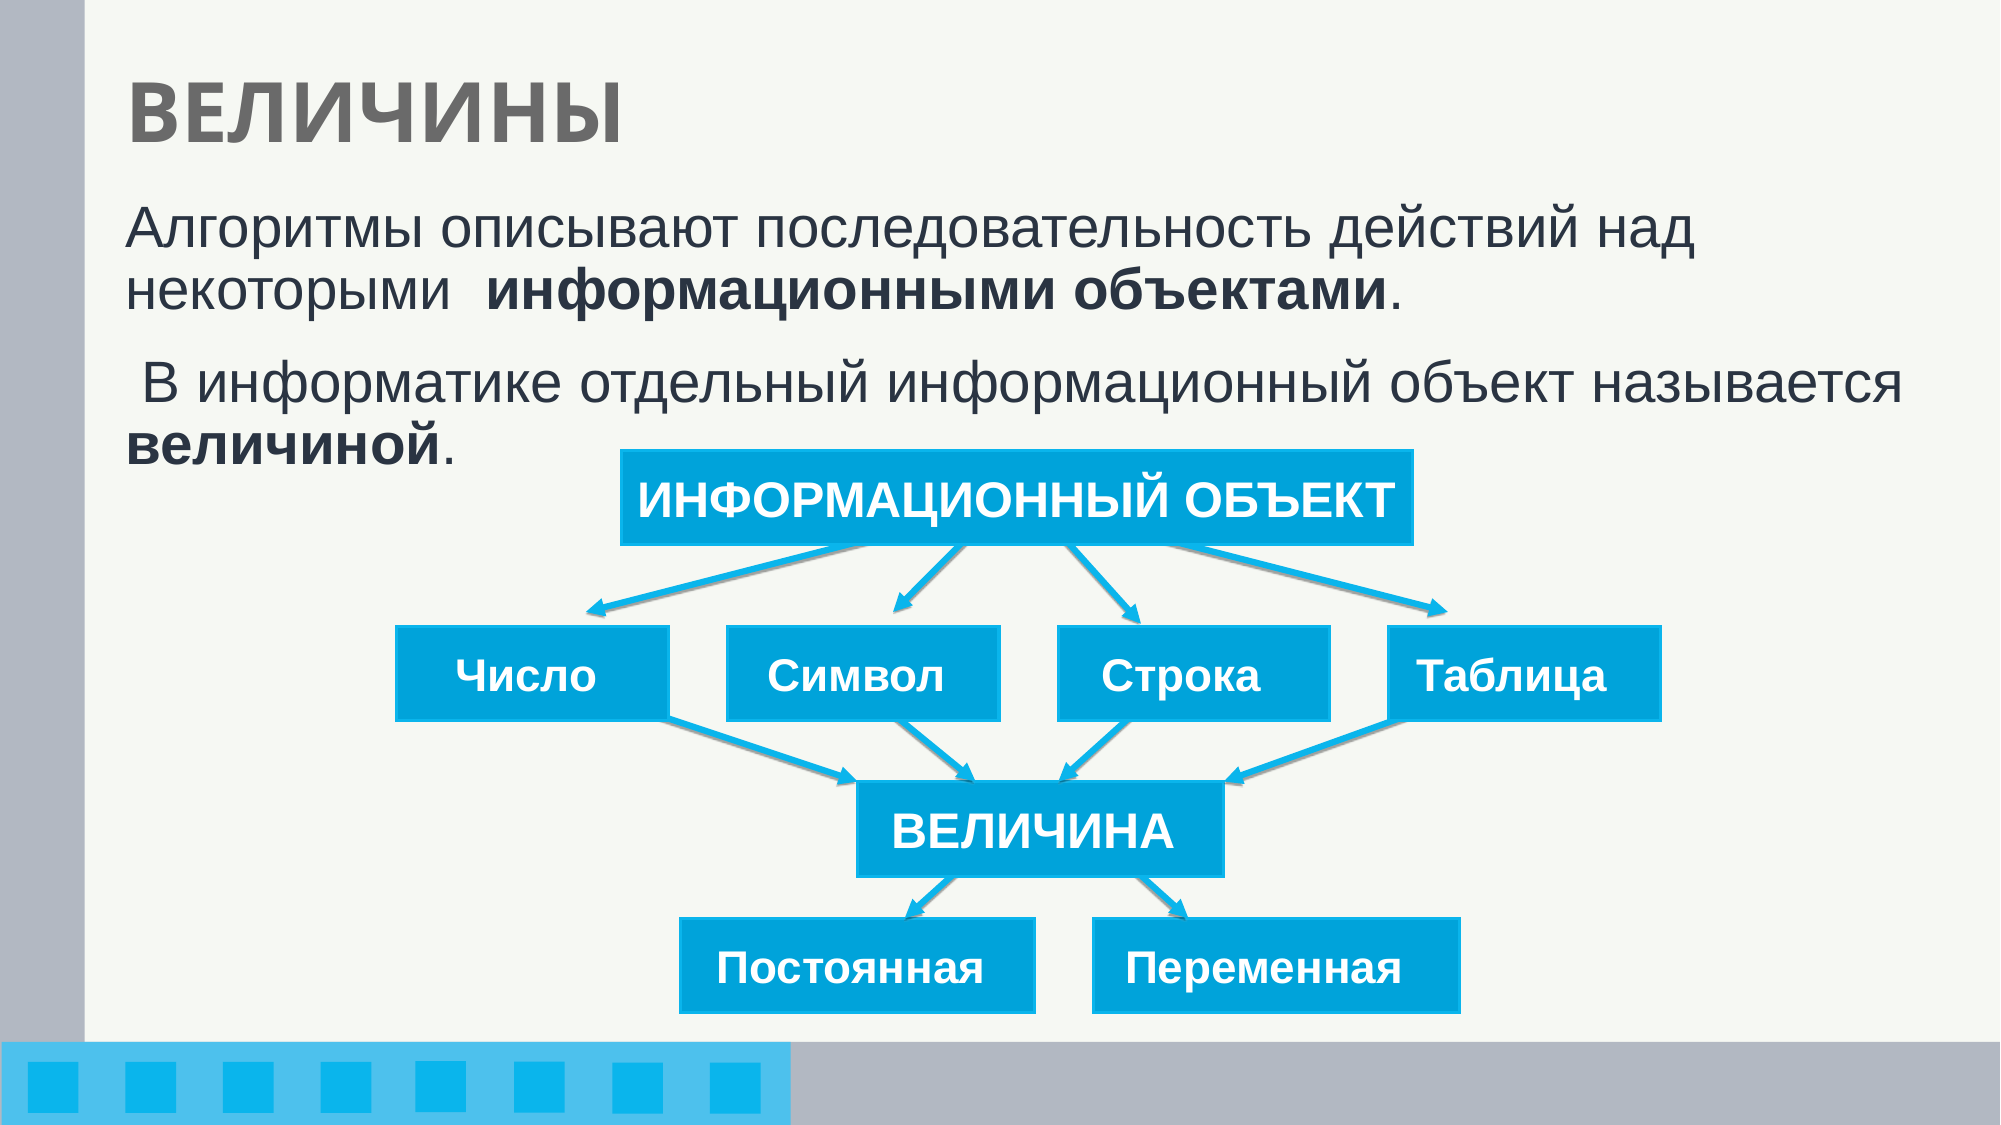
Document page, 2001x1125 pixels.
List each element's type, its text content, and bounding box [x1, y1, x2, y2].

text_box ВЕЛИЧИНА [857, 781, 1224, 877]
text_box Переменная [1093, 918, 1460, 1013]
title ВЕЛИЧИНЫ [110, 6, 1892, 189]
text_box Число [396, 626, 669, 721]
text_box Таблица [1388, 626, 1661, 721]
text_box ИНФОРМАЦИОННЫЙ ОБЪЕКТ [621, 503, 1413, 545]
text_box Символ [727, 626, 999, 721]
text_box Постоянная [680, 918, 1035, 1013]
list Алгоритмы описывают последовательность действий над некоторыми информационными объектами. В информатике отдельный информационный объект называется величиной. [110, 189, 1951, 503]
text_box Строка [1058, 626, 1330, 721]
